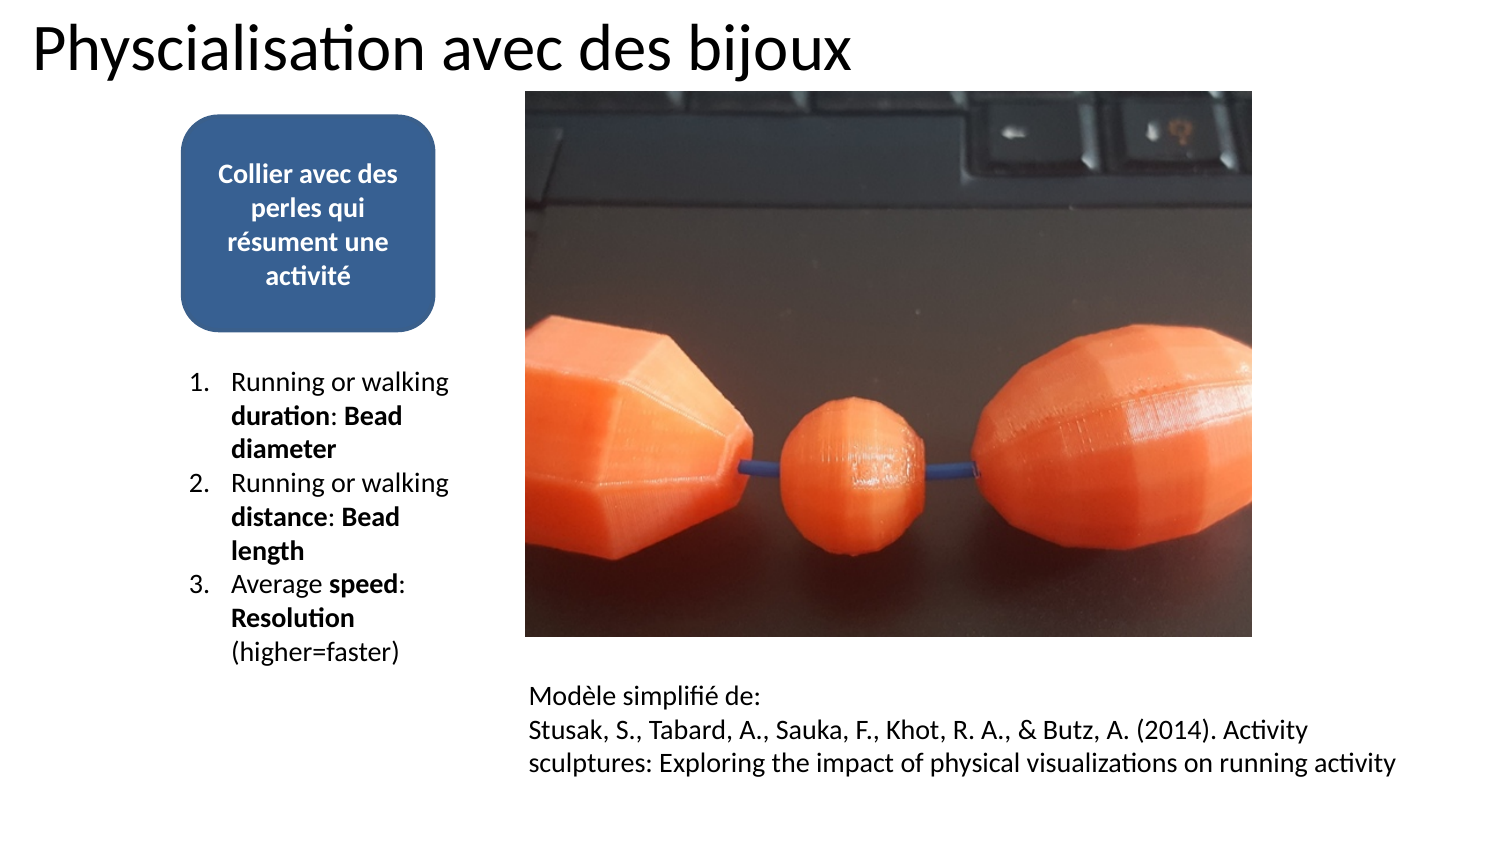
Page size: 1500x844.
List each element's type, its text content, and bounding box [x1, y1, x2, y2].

text_box Modèle simplifié de: Stusak, S., Tabard, A., Sauka, F., Khot, R. A., & Butz, A. (2014). Activity sculptures: Exploring the impact of physical visualizations on running activity [513, 669, 1452, 786]
text_box Collier avec des perles qui résument une activité [182, 116, 434, 331]
text_box Running or walking duration: Bead diameter Running or walking distance: Bead length Average speed: Resolution (higher=faster) [174, 355, 481, 675]
picture [525, 91, 1252, 637]
text_box Physcialisation avec des bijoux [17, 5, 1483, 91]
